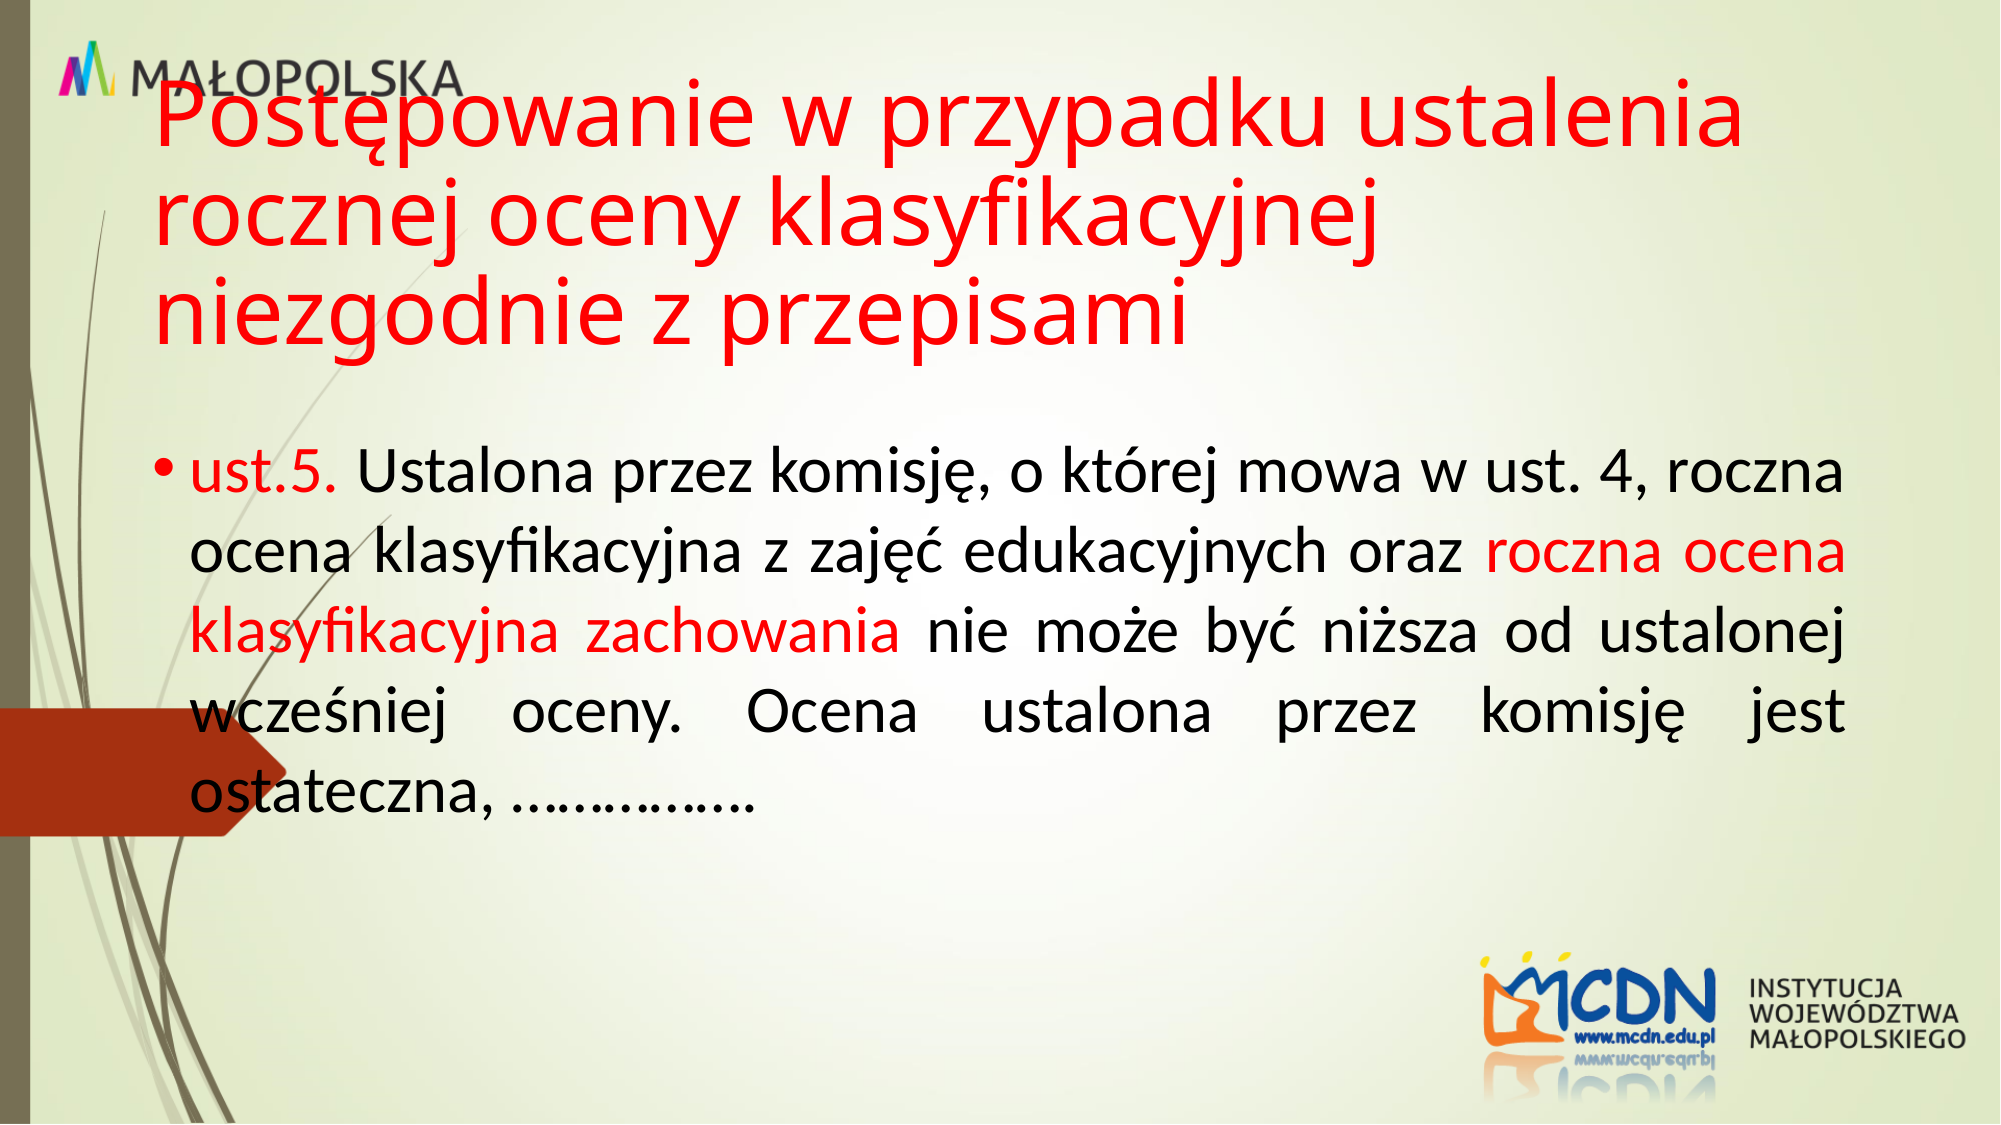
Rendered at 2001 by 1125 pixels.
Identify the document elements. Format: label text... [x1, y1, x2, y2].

list ust.5. Ustalona przez komisję, o której mowa w ust. 4, roczna ocena klasyfikacyjna z zajęć edukacyjnych oraz roczna ocena klasyfikacyjna zachowania nie może być niższa od ustalonej wcześniej oceny. Ocena ustalona przez komisję jest ostateczna, ……………. [137, 418, 1863, 1085]
picture [0, 0, 2001, 1125]
title Postępowanie w przypadku ustalenia rocznej oceny klasyfikacyjnej niezgodnie z przepisami [137, 59, 1863, 372]
